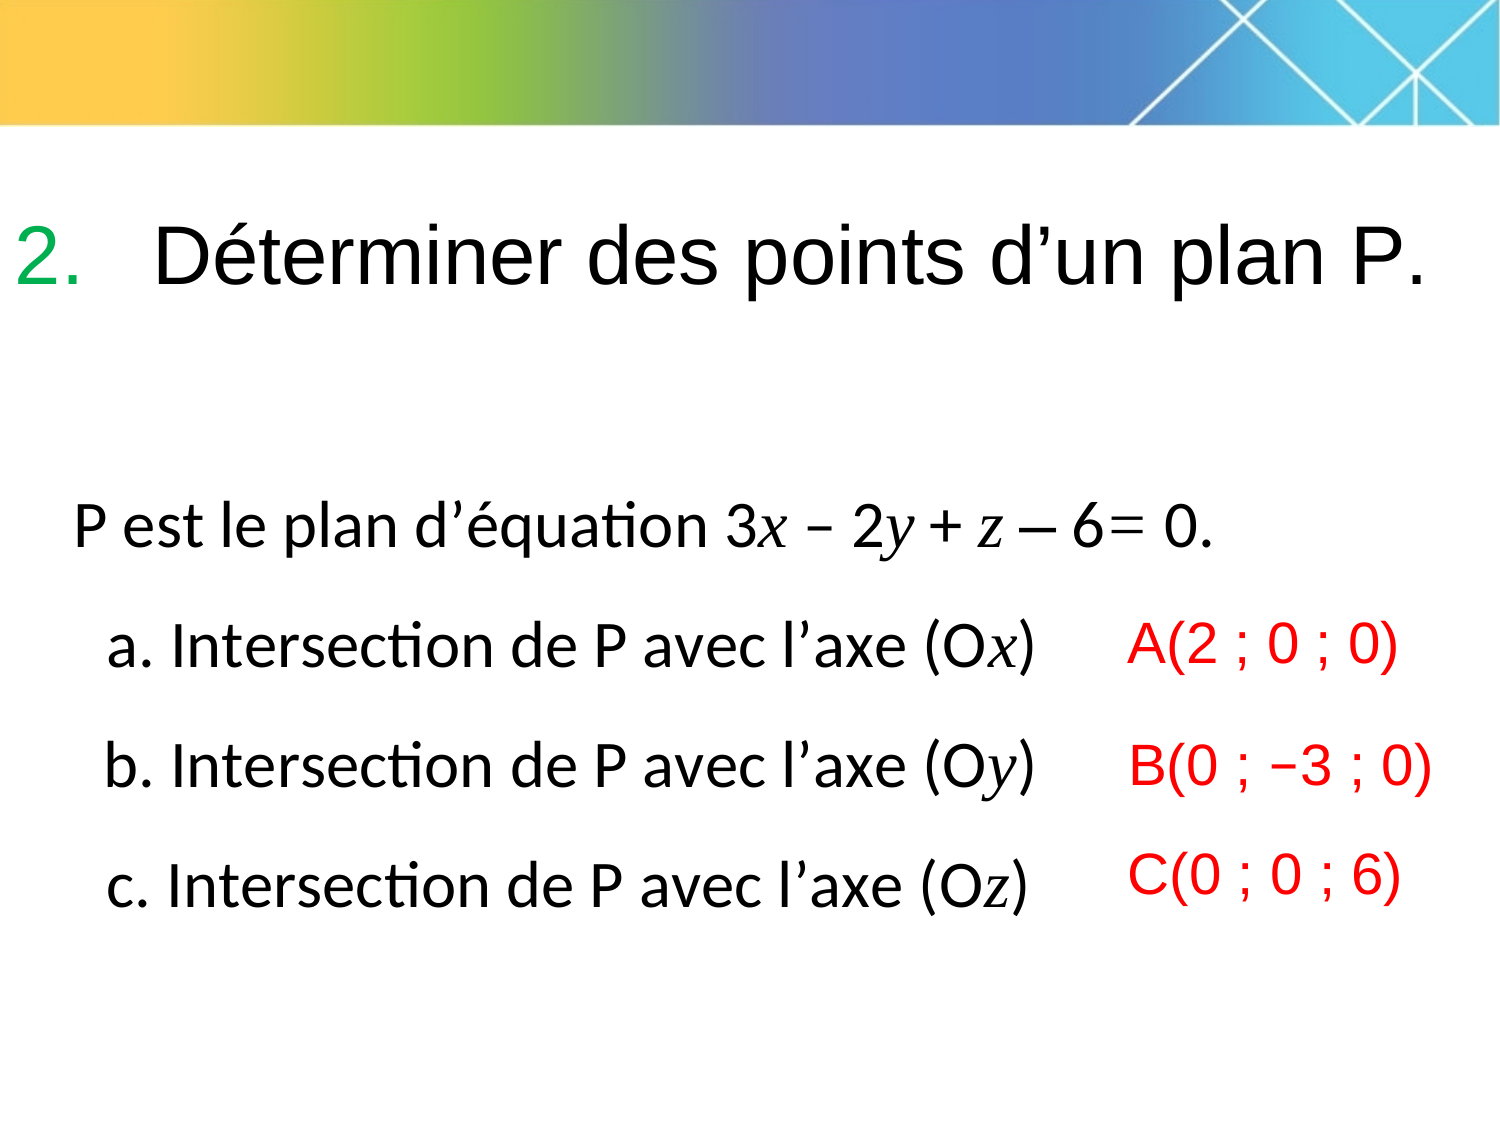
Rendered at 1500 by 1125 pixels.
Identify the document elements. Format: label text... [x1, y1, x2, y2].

text_box A(2 ; 0 ; 0) [1113, 597, 1430, 684]
text_box Déterminer des points d’un plan P. [0, 164, 1500, 339]
text_box P est le plan d’équation 3x – 2y + z – 6= 0. a. Intersection de P avec l’axe (Ox) b. Intersection de P avec l’axe (Oy) c. Intersection de P avec l’axe (Oz) [58, 433, 1442, 929]
picture [0, 0, 1500, 127]
text_box C(0 ; 0 ; 6) [1113, 828, 1430, 914]
text_box B(0 ; –3 ; 0) [1113, 710, 1500, 807]
